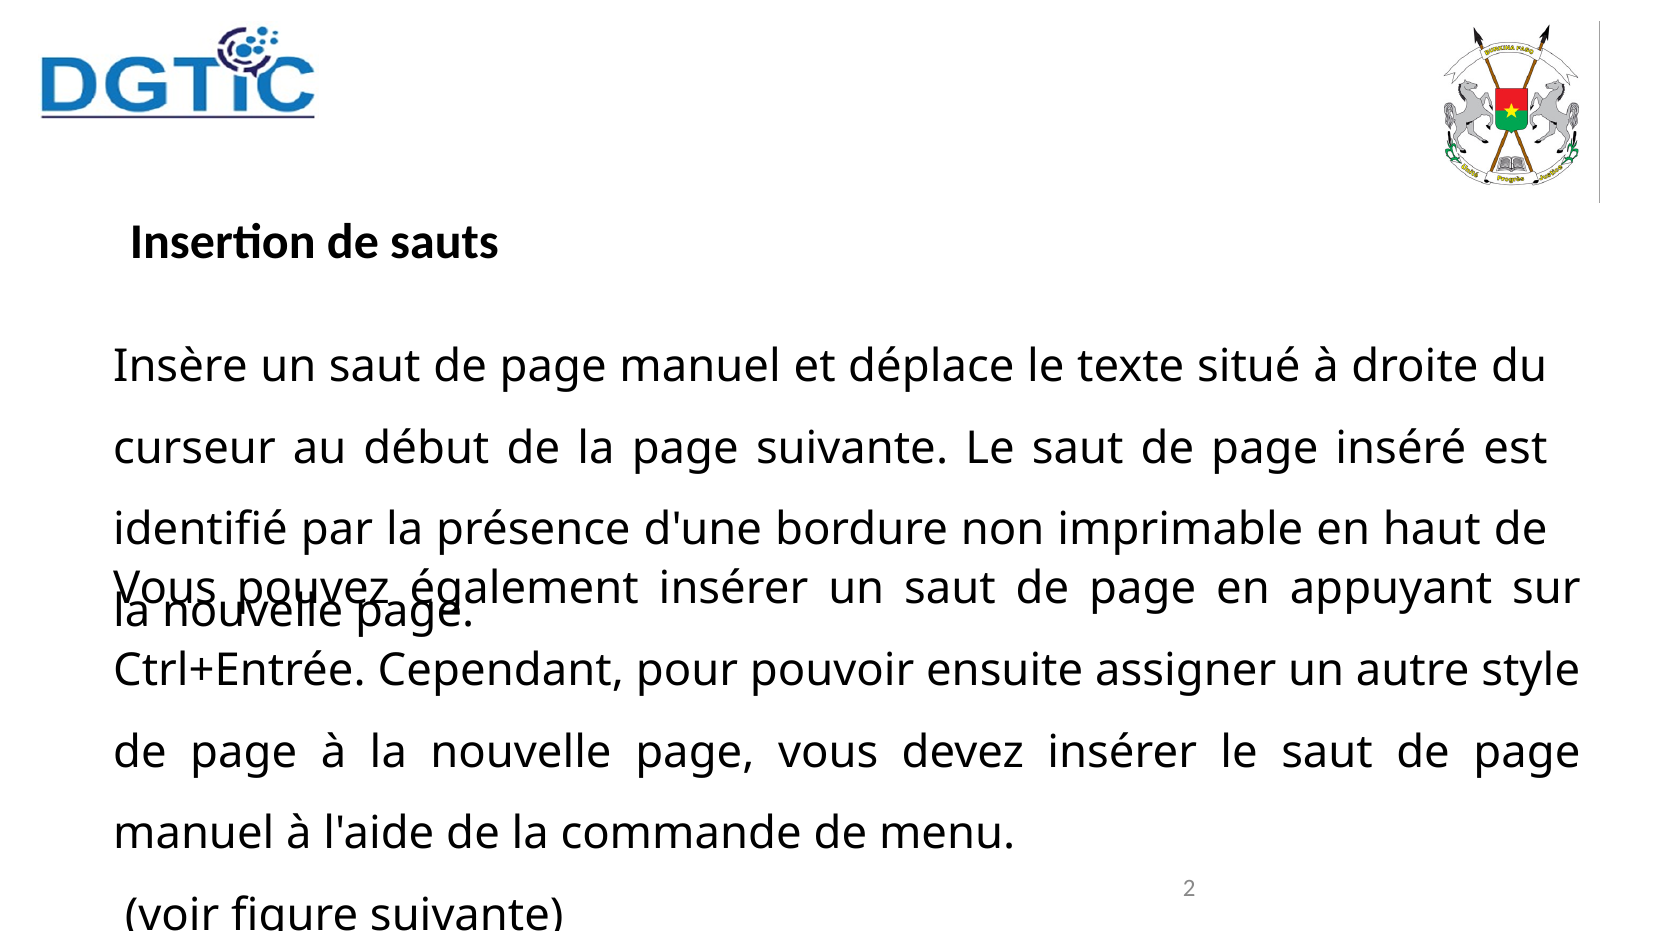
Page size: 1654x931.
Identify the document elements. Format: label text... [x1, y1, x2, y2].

text_box Insère un saut de page manuel et déplace le texte situé à droite du curseur au début de la page suivante. Le saut de page inséré est identifié par la présence d'une bordure non imprimable en haut de la nouvelle page. [98, 301, 1598, 523]
text_box Vous pouvez également insérer un saut de page en appuyant sur Ctrl+Entrée. Cependant, pour pouvoir ensuite assigner un autre style de page à la nouvelle page, vous devez insérer le saut de page manuel à l'aide de la commande de menu. (voir figure suivante) [98, 523, 1598, 931]
picture [38, 21, 319, 119]
text_box Insertion de sauts [114, 201, 942, 277]
picture [1435, 21, 1600, 203]
